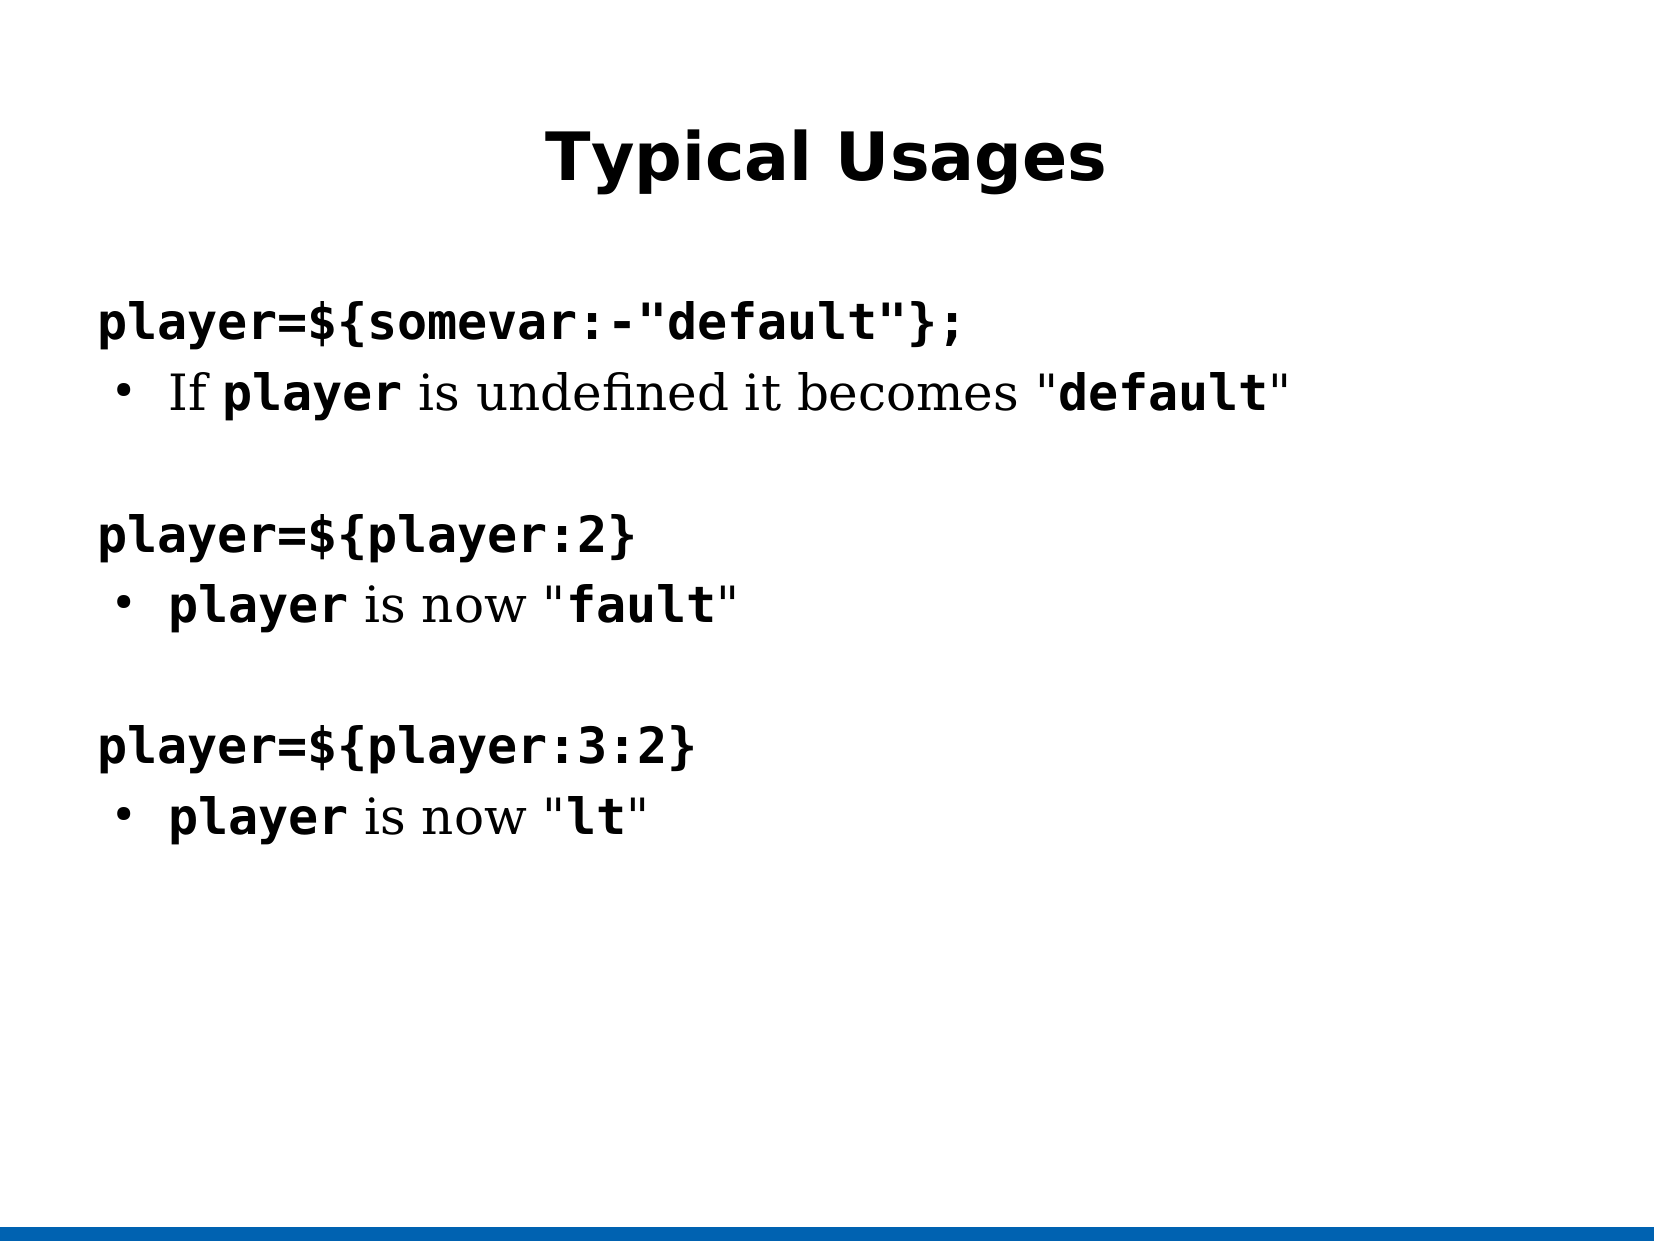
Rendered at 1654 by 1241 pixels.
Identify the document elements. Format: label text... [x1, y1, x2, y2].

title Typical Usages [82, 50, 1571, 257]
list player=${somevar:-"default"}; If player is undefined it becomes "default" player=${player:2} player is now "fault" player=${player:3:2} player is now "lt" [82, 289, 1571, 1109]
